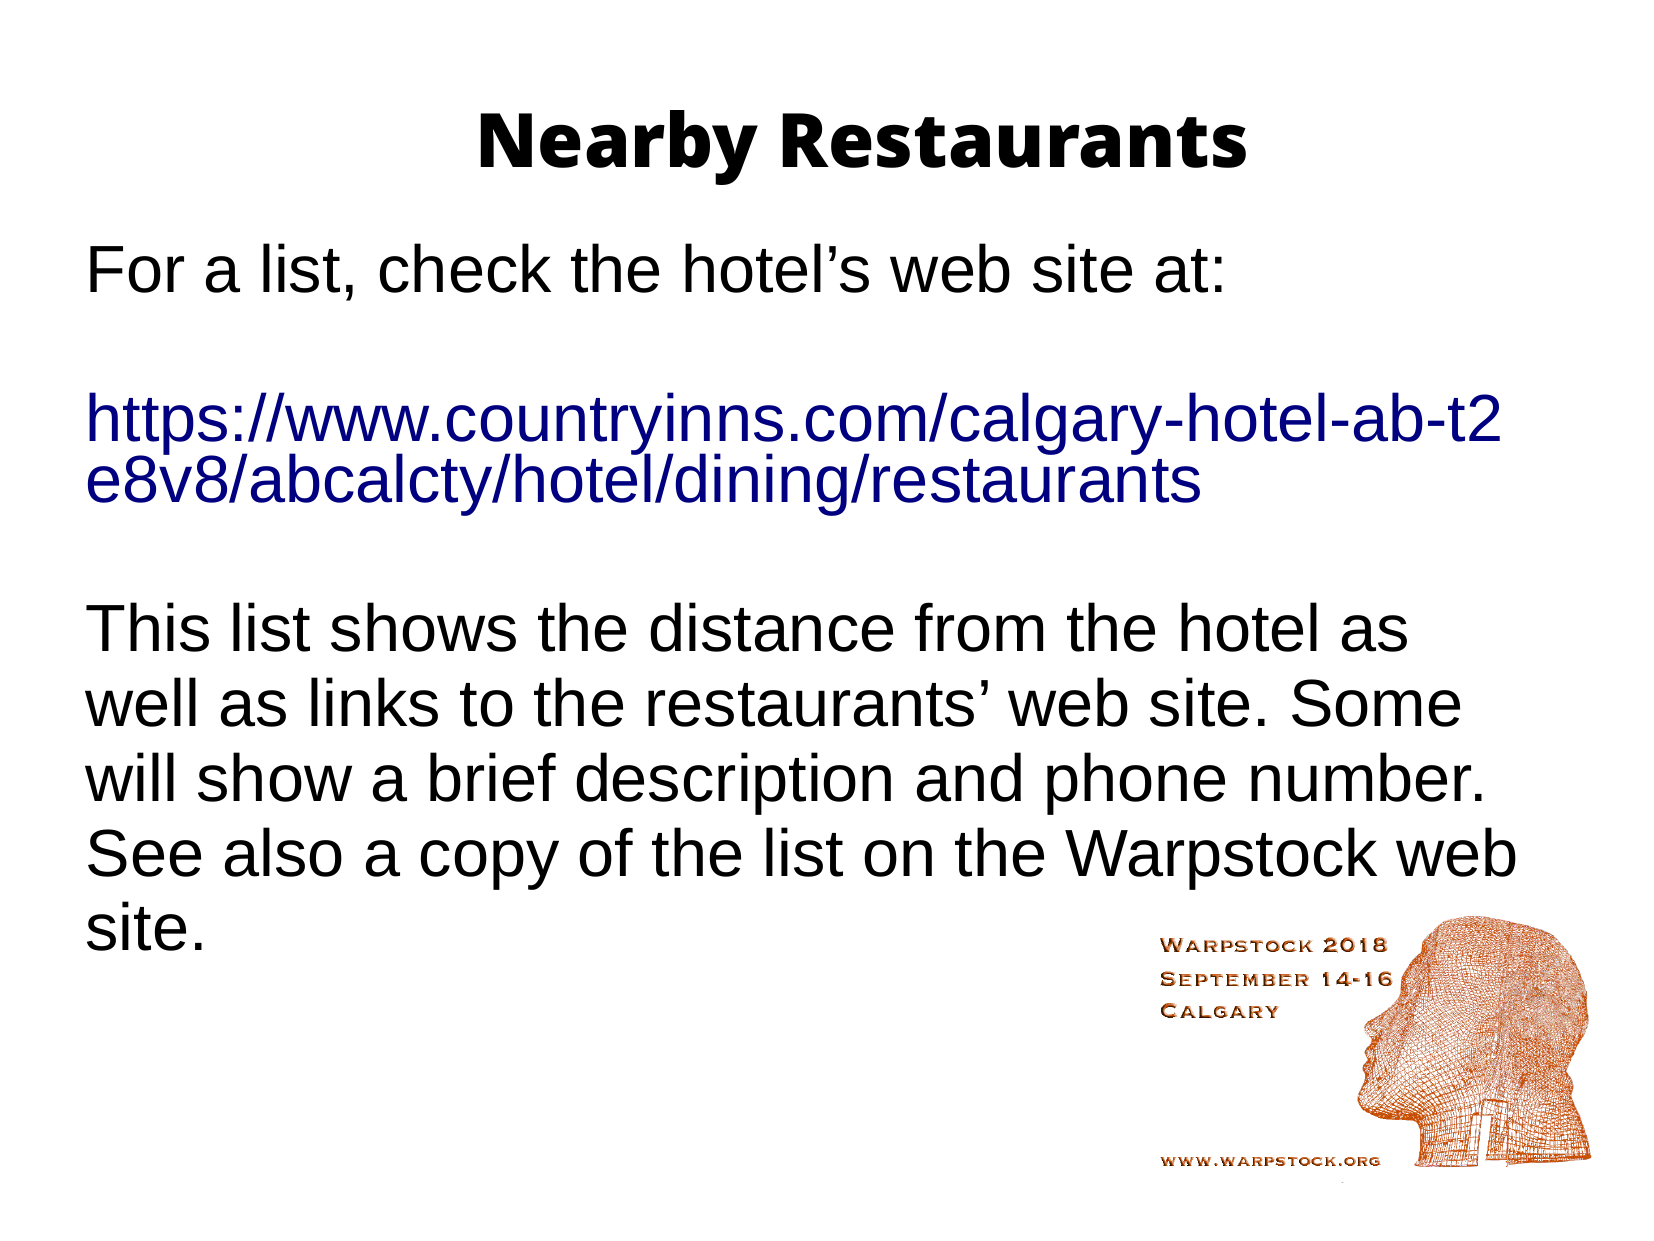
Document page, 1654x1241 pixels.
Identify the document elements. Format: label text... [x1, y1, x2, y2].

text_box Nearby Restaurants [460, 80, 1335, 201]
picture [1145, 909, 1604, 1183]
text_box For a list, check the hotel’s web site at: https://www.countryinns.com/calgary-hotel-ab-t2e8v8/abcalcty/hotel/dining/restaurants This list shows the distance from the hotel as well as links to the restaurants’ web site. Some will show a brief description and phone number. See also a copy of the list on the Warpstock web site. [70, 224, 1548, 908]
